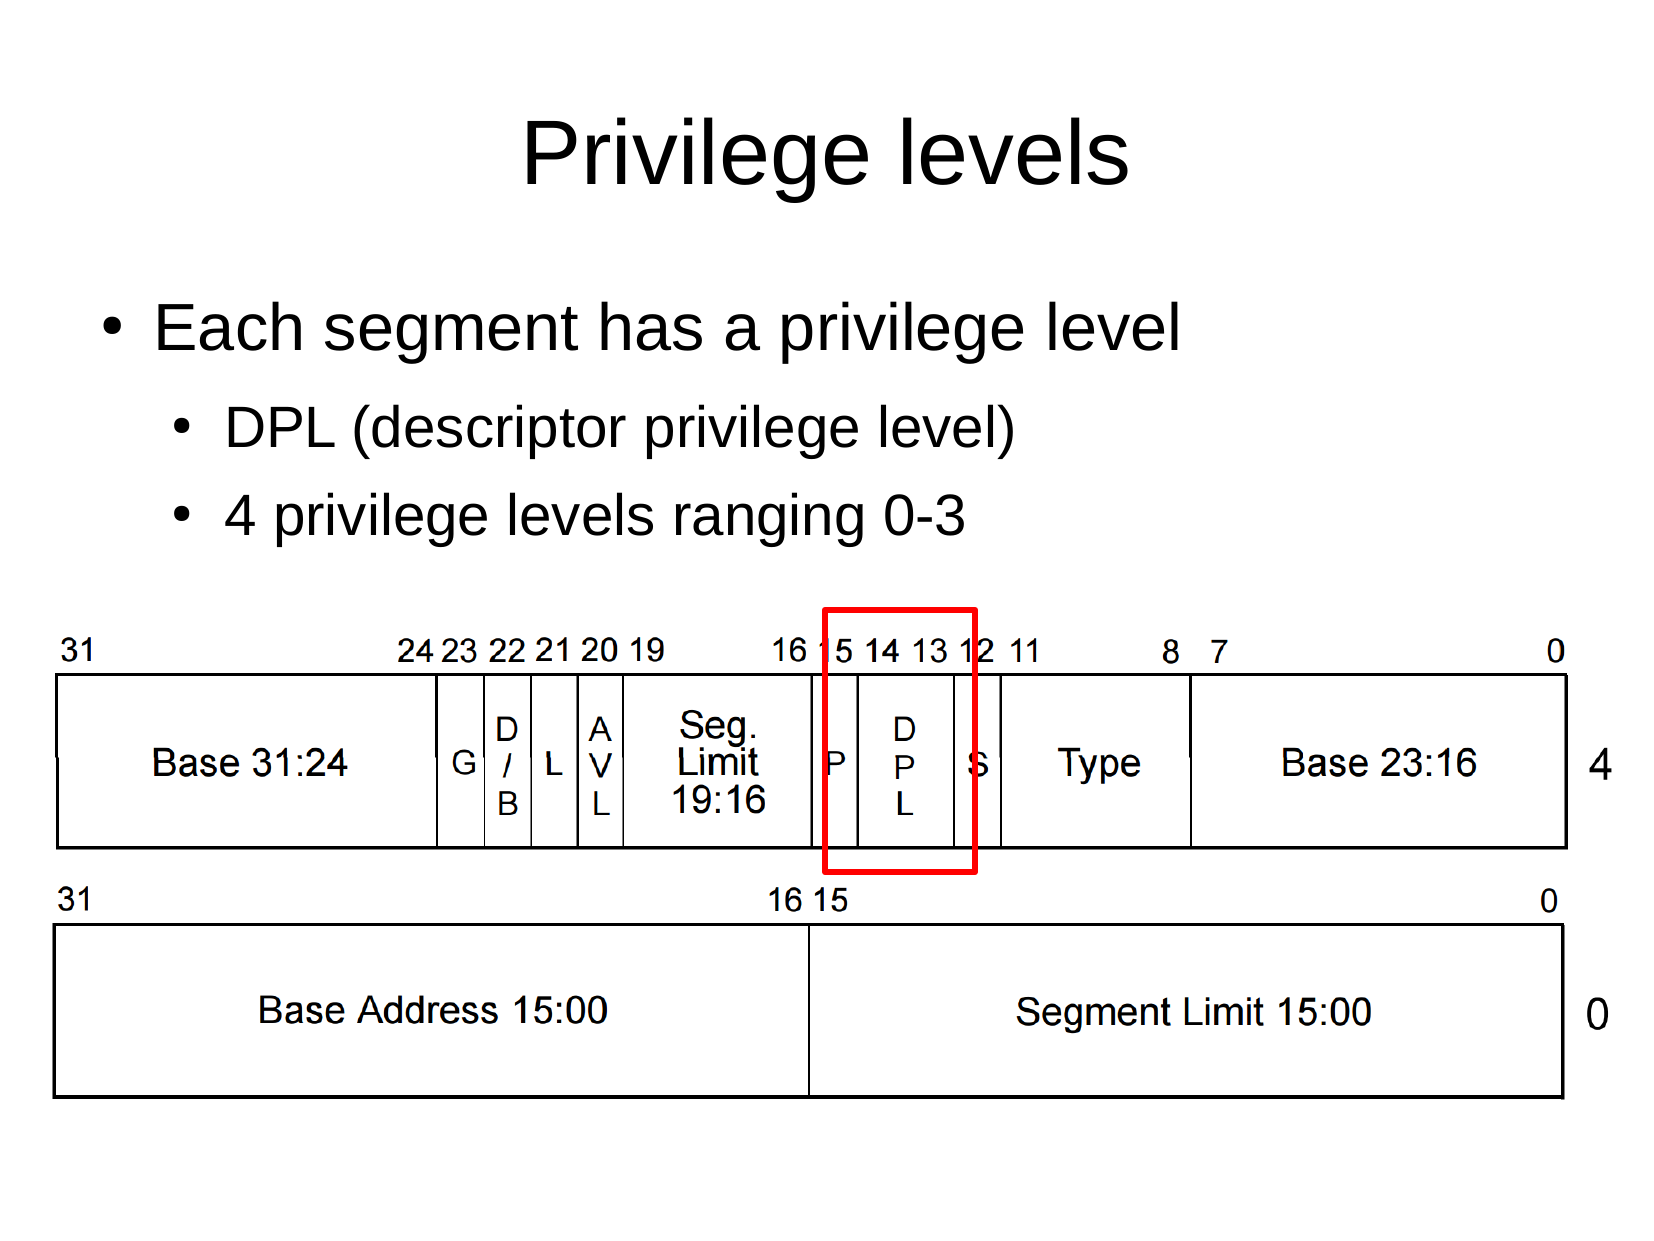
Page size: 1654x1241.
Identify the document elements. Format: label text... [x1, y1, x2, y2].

picture [0, 574, 1651, 1135]
list Each segment has a privilege level DPL (descriptor privilege level) 4 privilege levels ranging 0-3 [82, 290, 1571, 574]
title Privilege levels [82, 49, 1571, 257]
